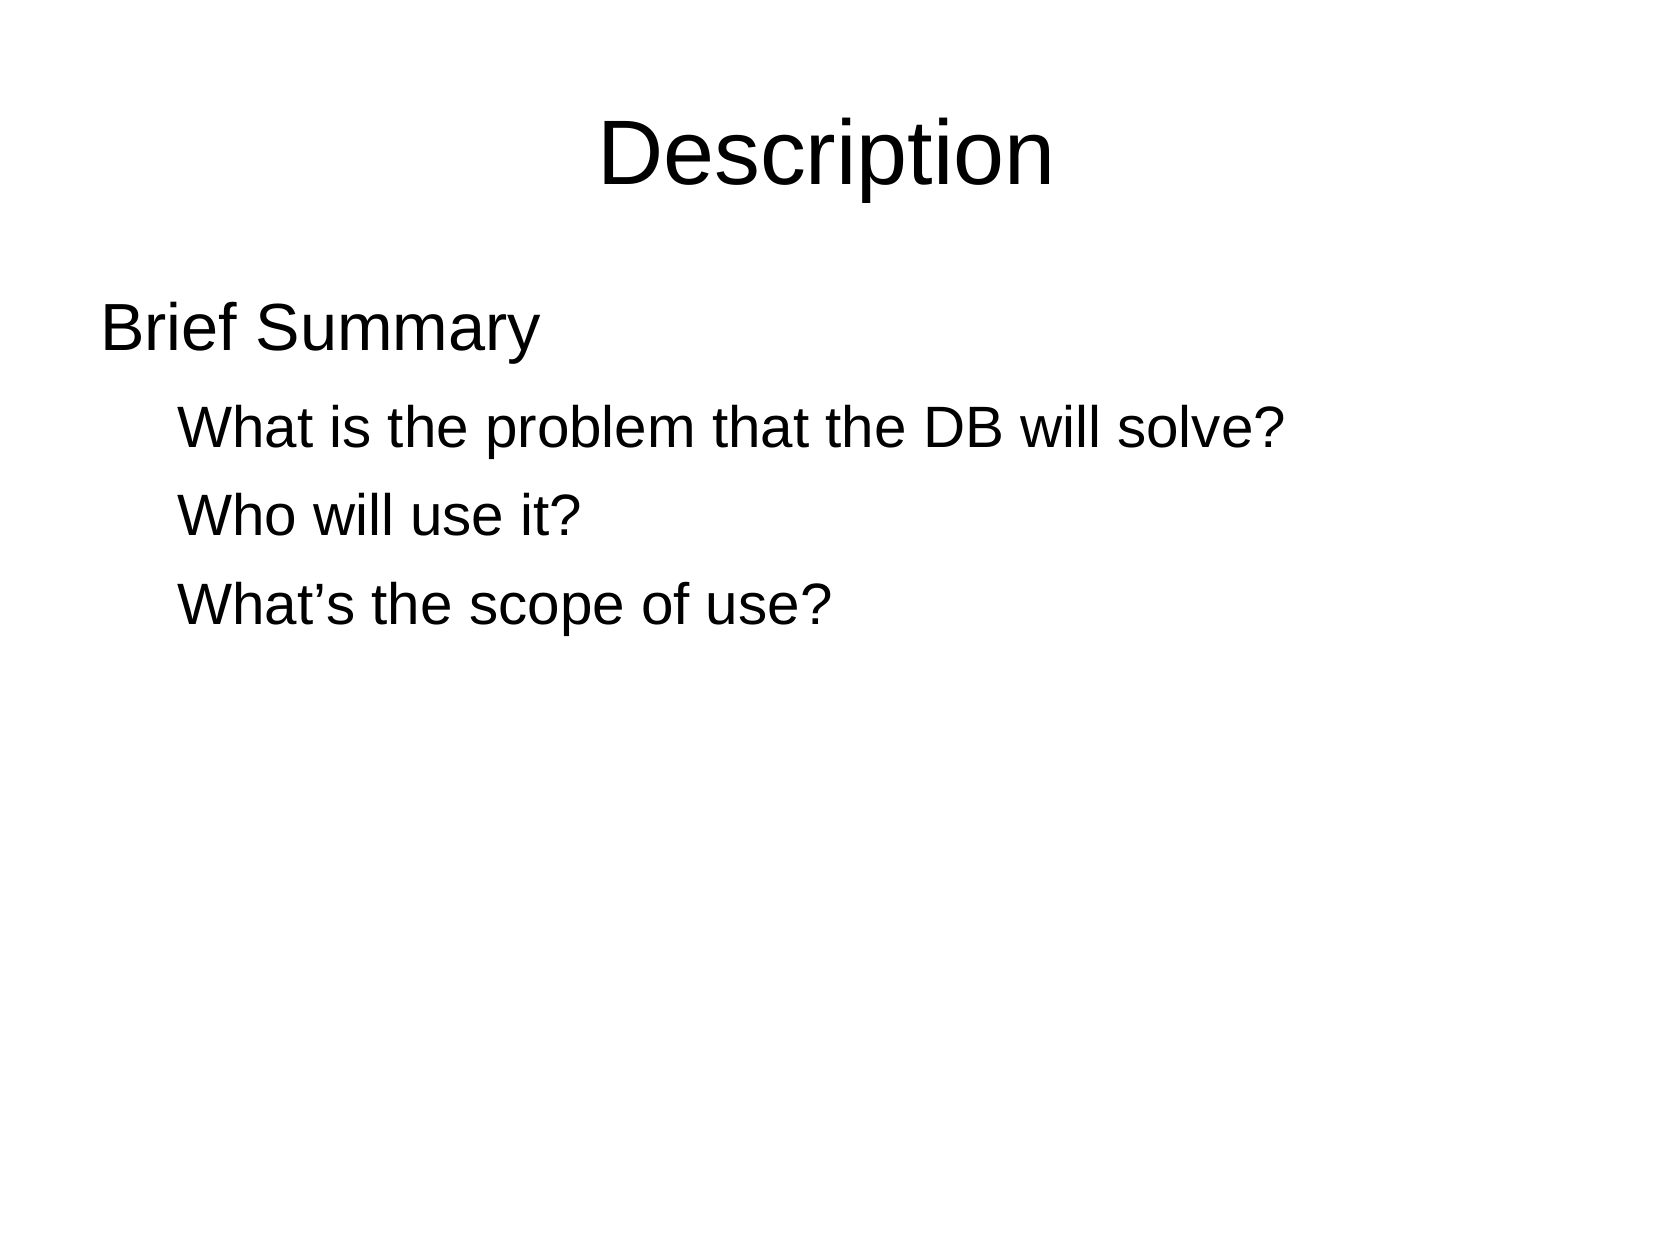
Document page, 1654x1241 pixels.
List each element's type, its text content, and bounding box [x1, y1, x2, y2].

list Brief Summary What is the problem that the DB will solve? Who will use it? What’s the scope of use? [82, 290, 1571, 1109]
title Description [82, 49, 1571, 257]
